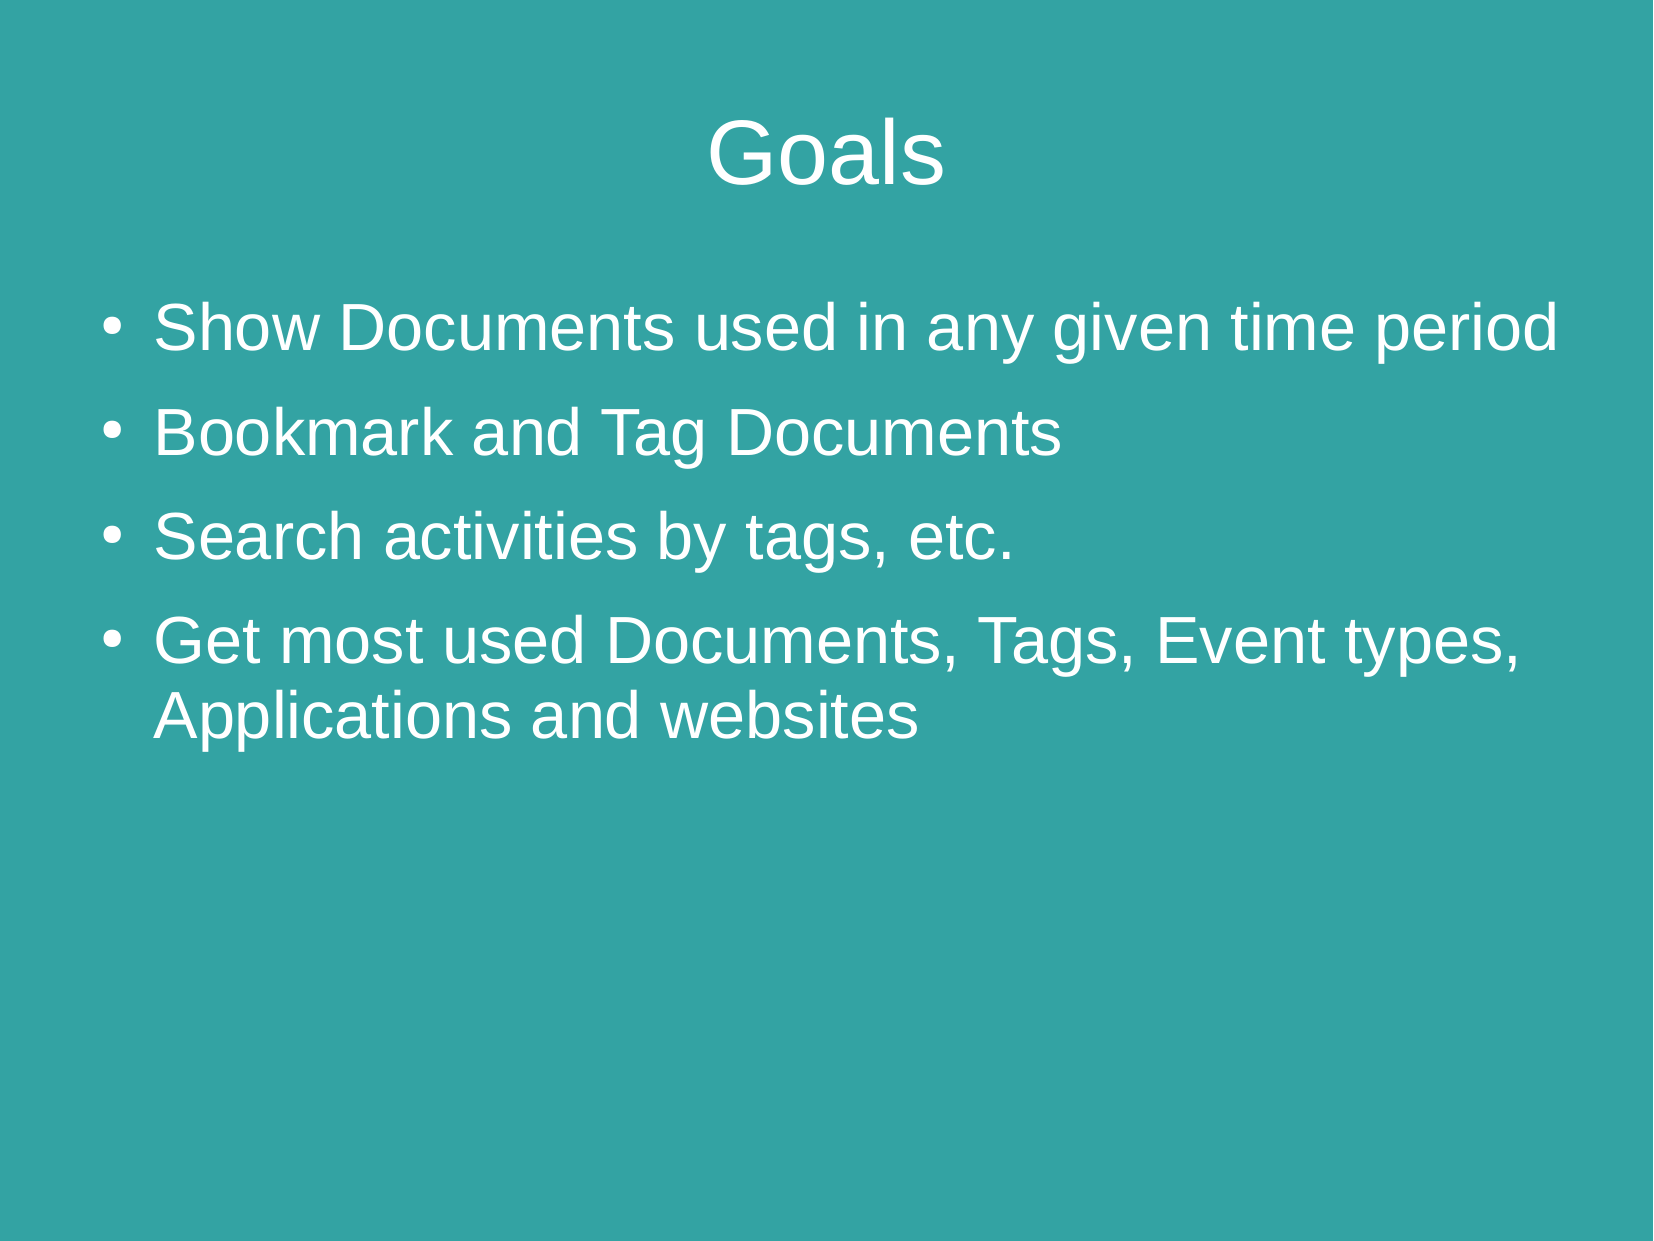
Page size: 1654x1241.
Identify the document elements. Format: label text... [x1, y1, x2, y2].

title Goals [82, 49, 1571, 257]
list Show Documents used in any given time period Bookmark and Tag Documents Search activities by tags, etc. Get most used Documents, Tags, Event types, Applications and websites [82, 290, 1571, 1109]
